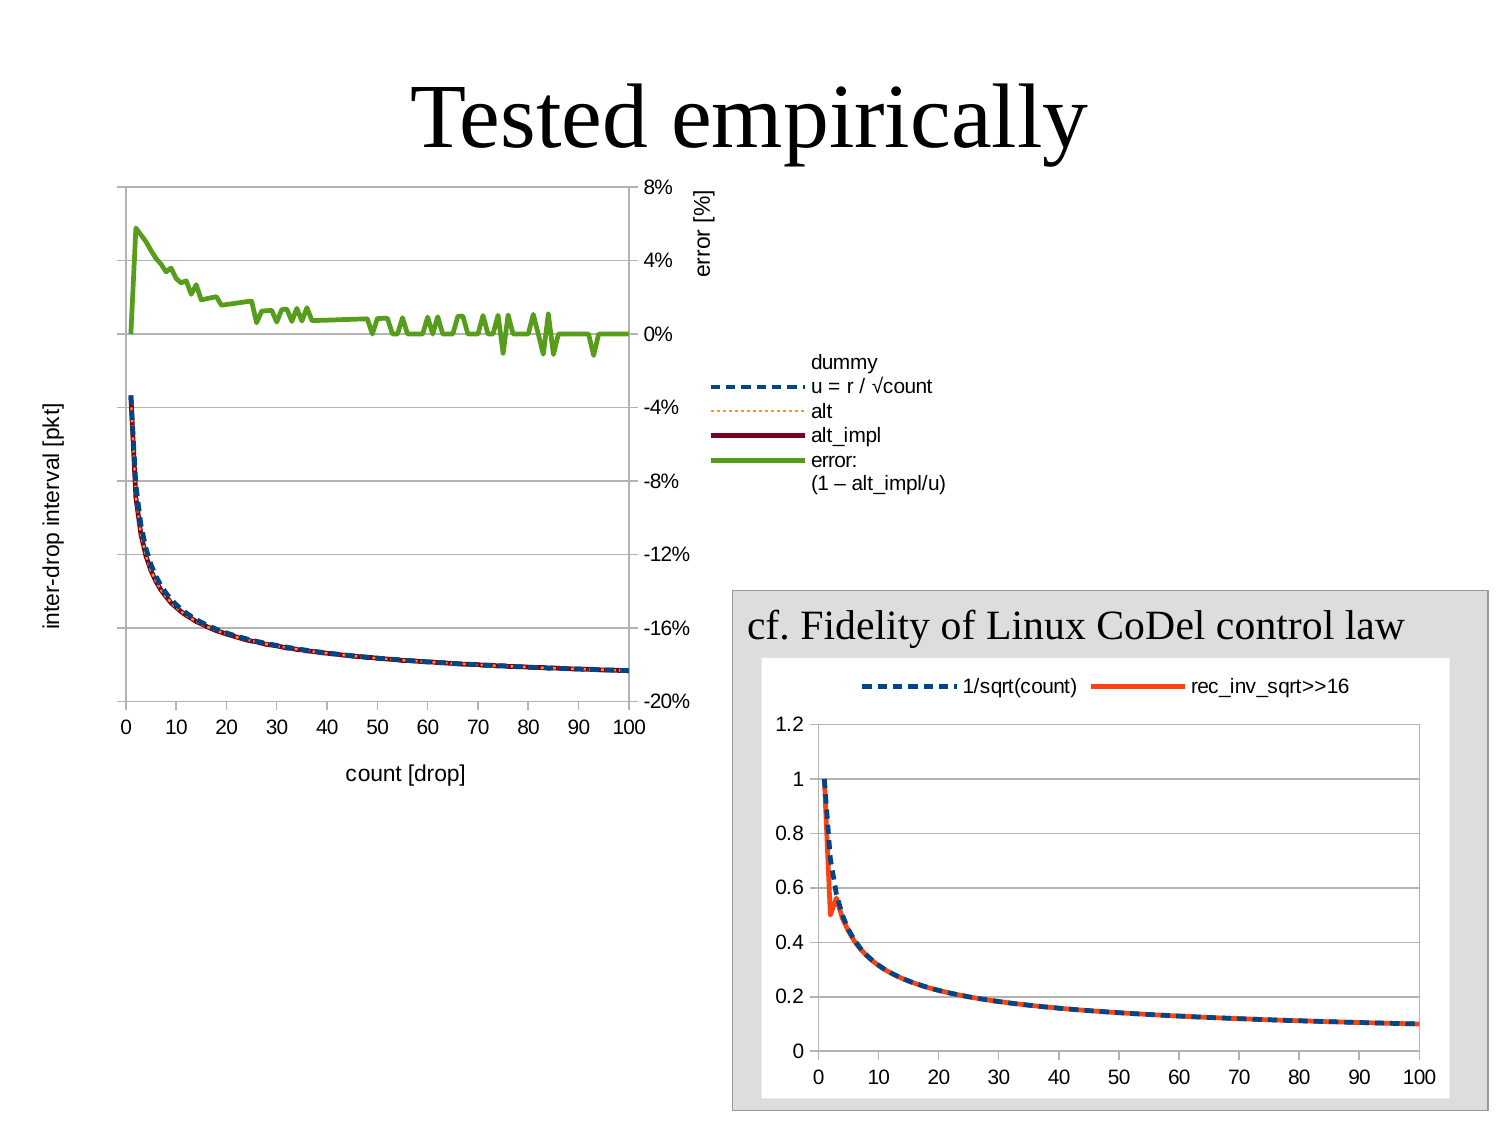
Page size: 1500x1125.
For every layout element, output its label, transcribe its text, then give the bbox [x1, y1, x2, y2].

text_box Tested empirically [112, 17, 1388, 205]
chart [761, 657, 1450, 1099]
text_box cf. Fidelity of Linux CoDel control law [732, 590, 1489, 1111]
chart [17, 158, 962, 839]
